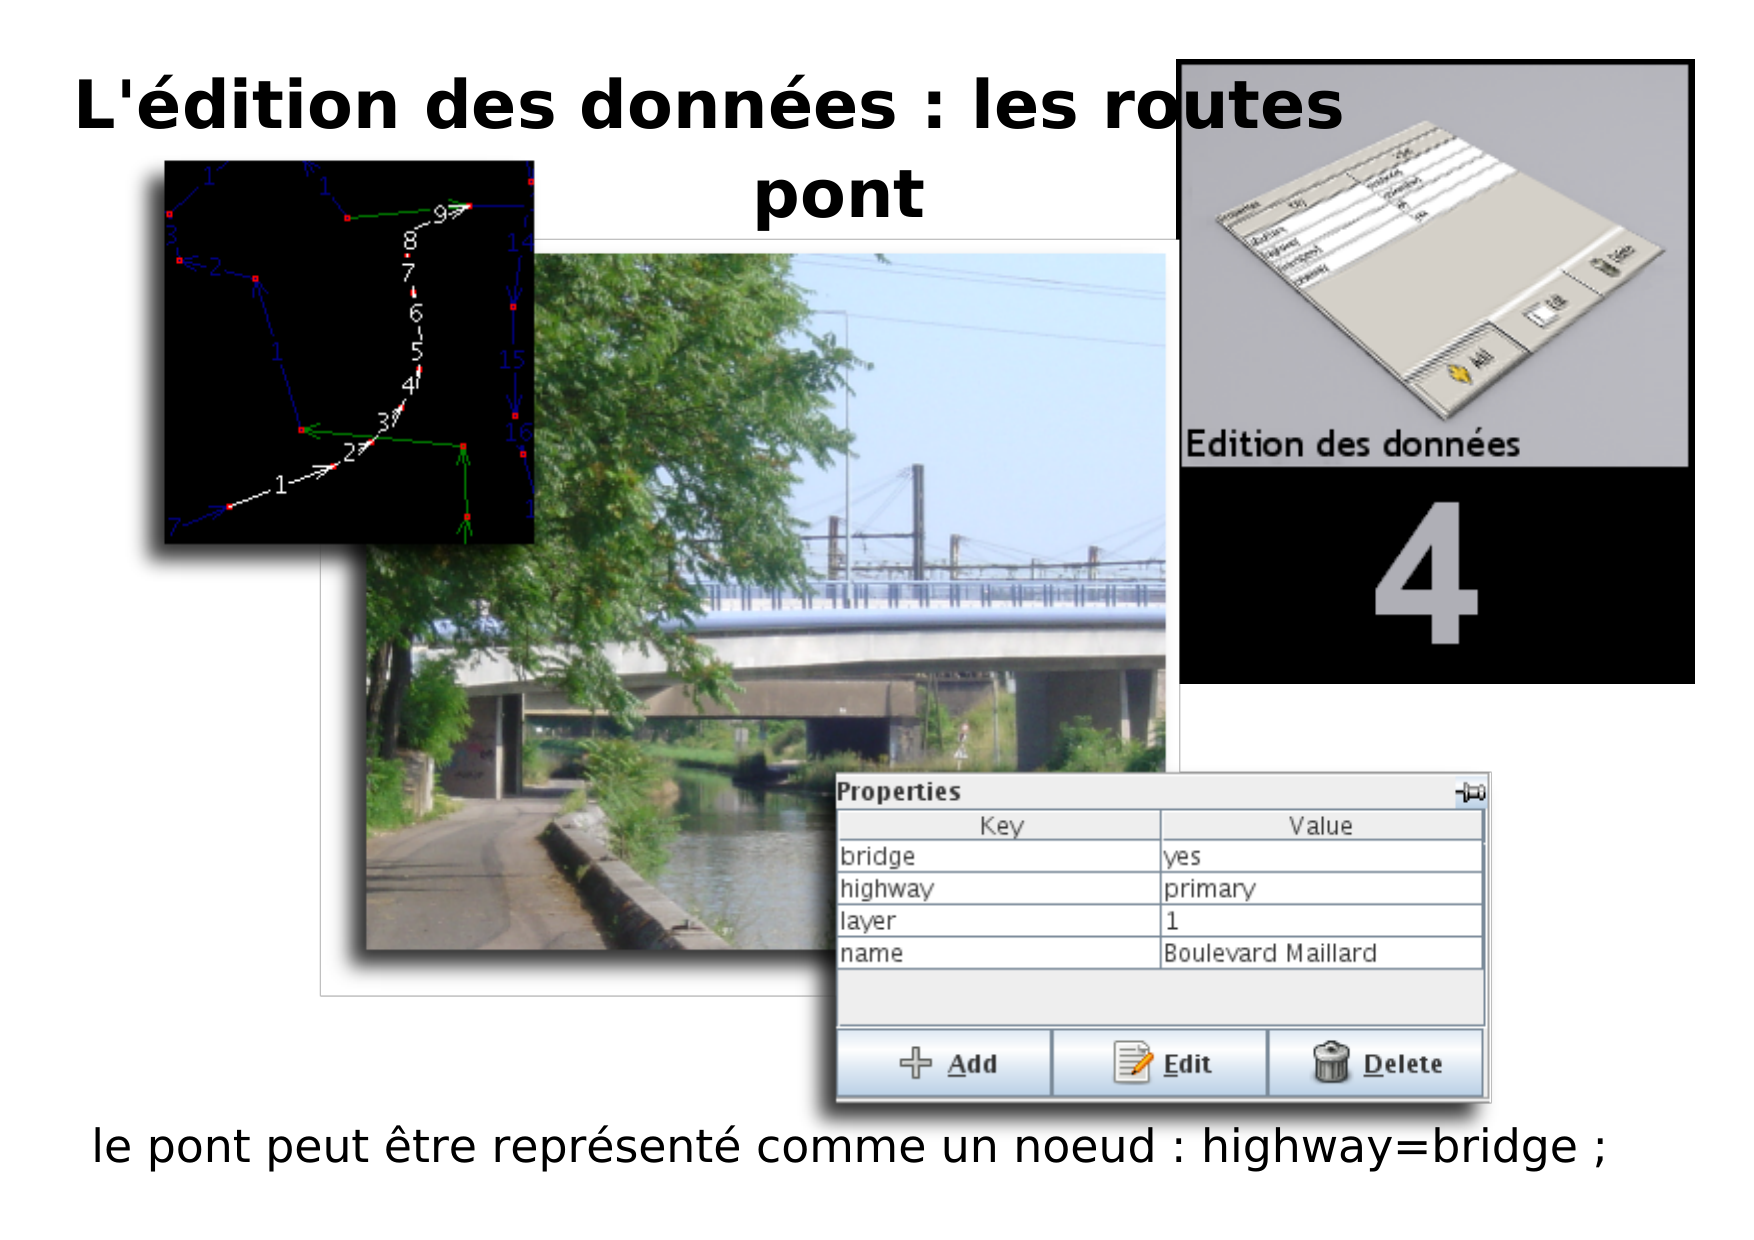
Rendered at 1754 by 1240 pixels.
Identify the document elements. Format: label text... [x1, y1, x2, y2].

text_box L'édition des données : les routes [59, 59, 1477, 152]
text_box le pont peut être représenté comme un noeud : highway=bridge ; [76, 1112, 1754, 1181]
text_box pont [738, 147, 1233, 241]
picture [119, 59, 1695, 1152]
